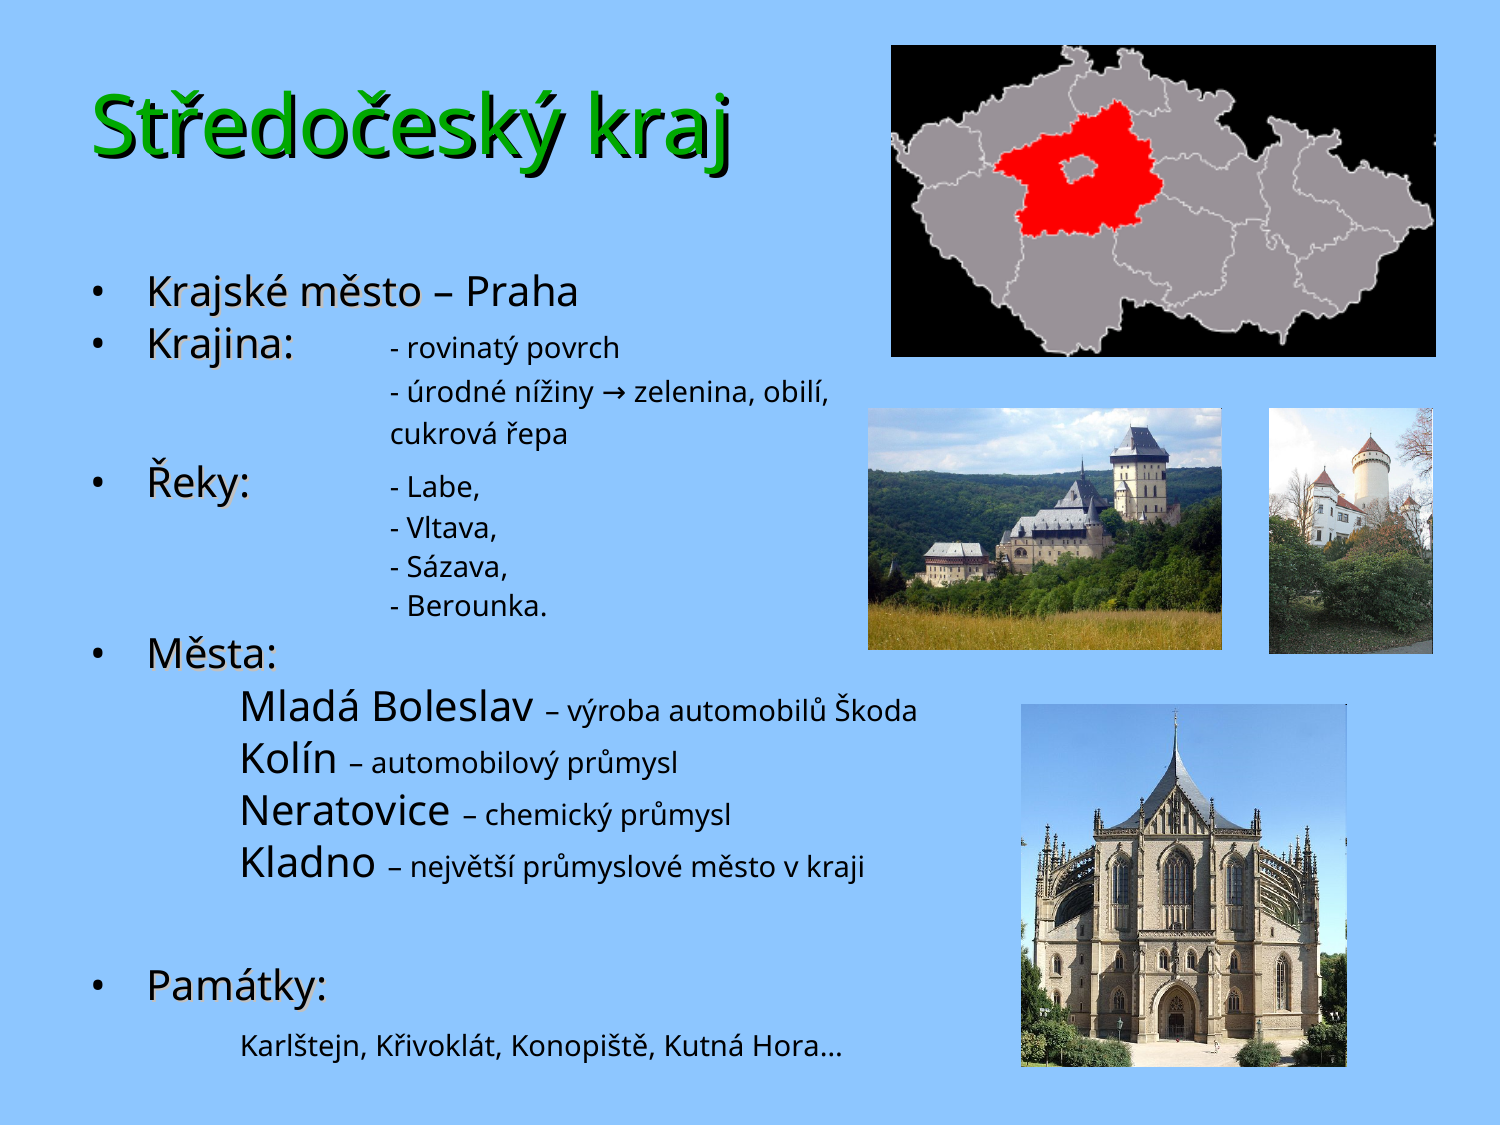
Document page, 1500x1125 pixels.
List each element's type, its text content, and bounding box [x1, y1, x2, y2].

title Středočeský kraj [74, 45, 857, 197]
picture [868, 408, 1222, 651]
picture [891, 45, 1436, 357]
list Krajské město – Praha Krajina: - rovinatý povrch - úrodné nížiny → zelenina, obilí, cukrová řepa Řeky: - Labe, - Vltava, - Sázava, - Berounka. Města: Mladá Boleslav – výroba automobilů Škoda Kolín – automobilový průmysl Neratovice – chemický průmysl Kladno – největší průmyslové město v kraji Památky: Karlštejn, Křivoklát, Konopiště, Kutná Hora… [74, 262, 939, 1119]
picture [1269, 408, 1433, 654]
picture [1021, 704, 1347, 1067]
